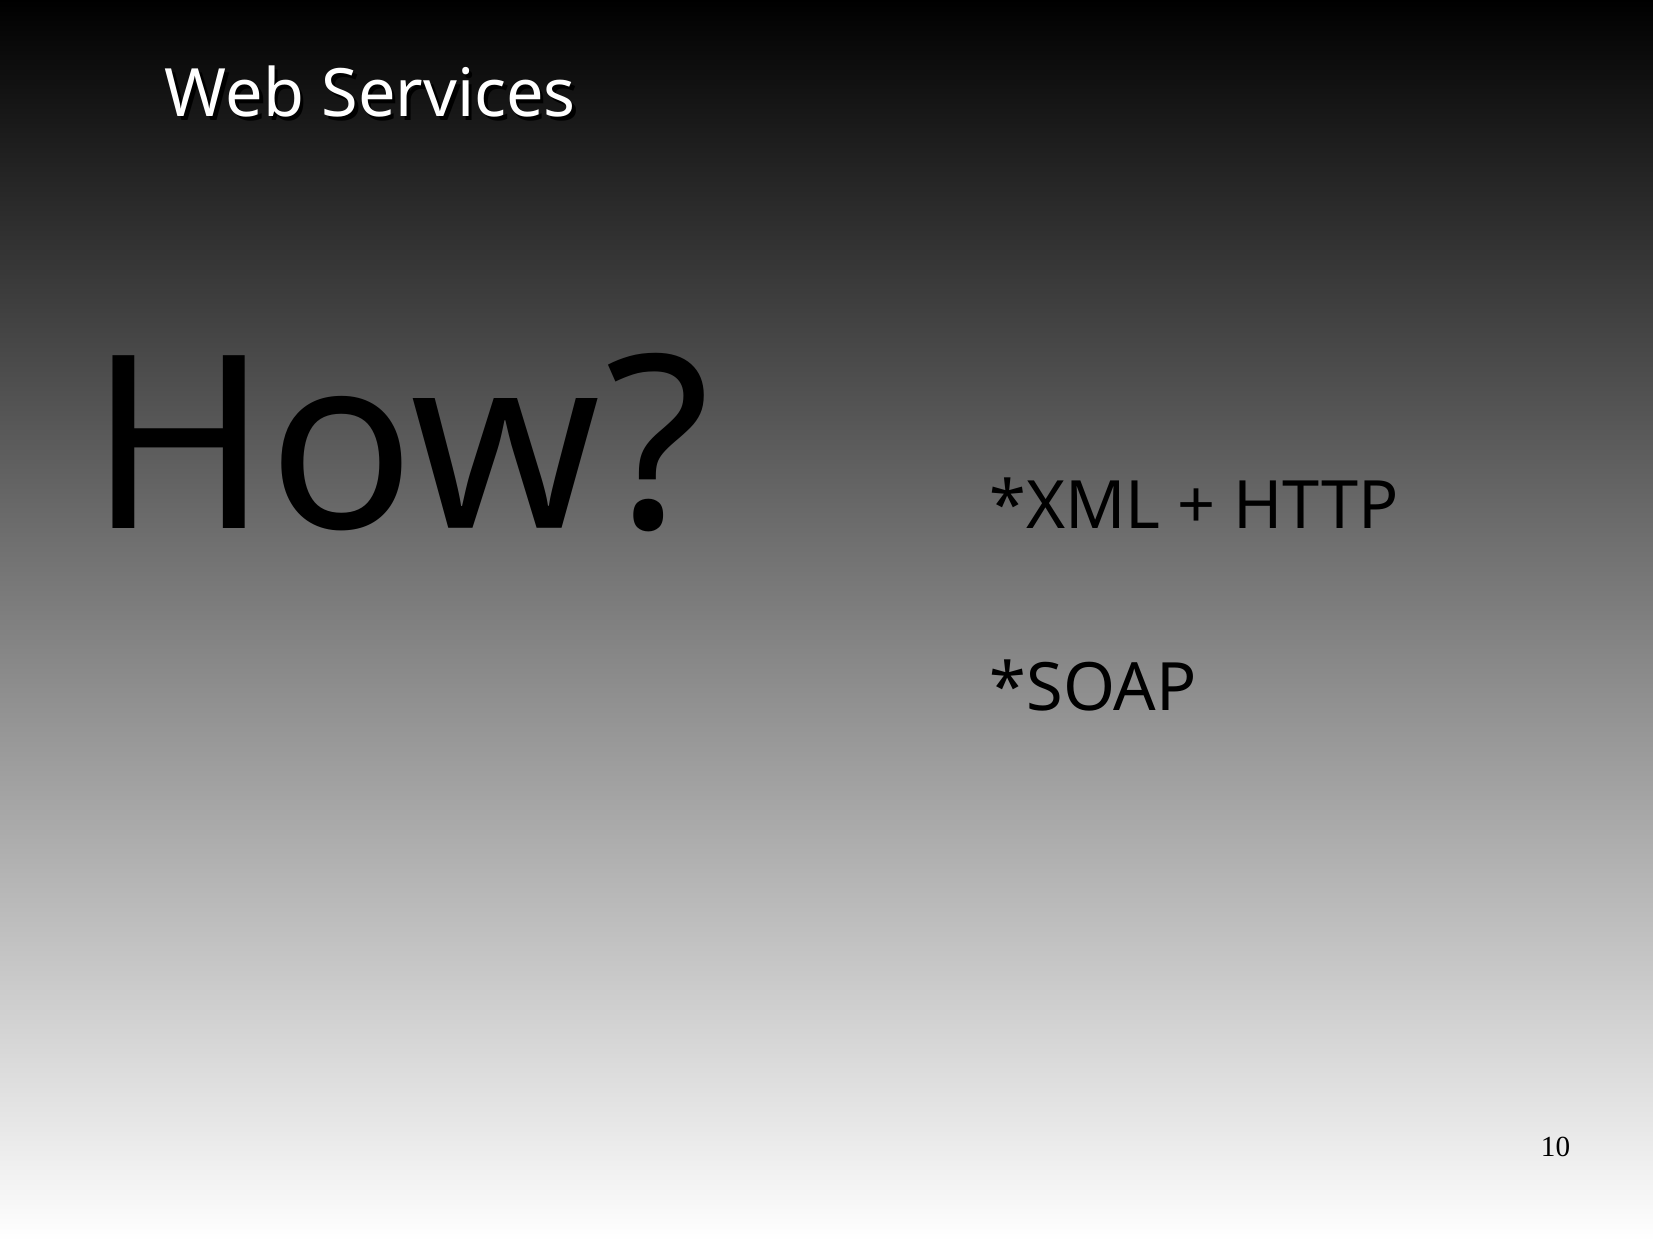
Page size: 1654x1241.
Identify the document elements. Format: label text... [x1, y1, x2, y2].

text_box How? [75, 262, 745, 668]
text_box *XML + HTTP *SOAP [975, 450, 1536, 1241]
text_box Web Services [150, 37, 652, 160]
